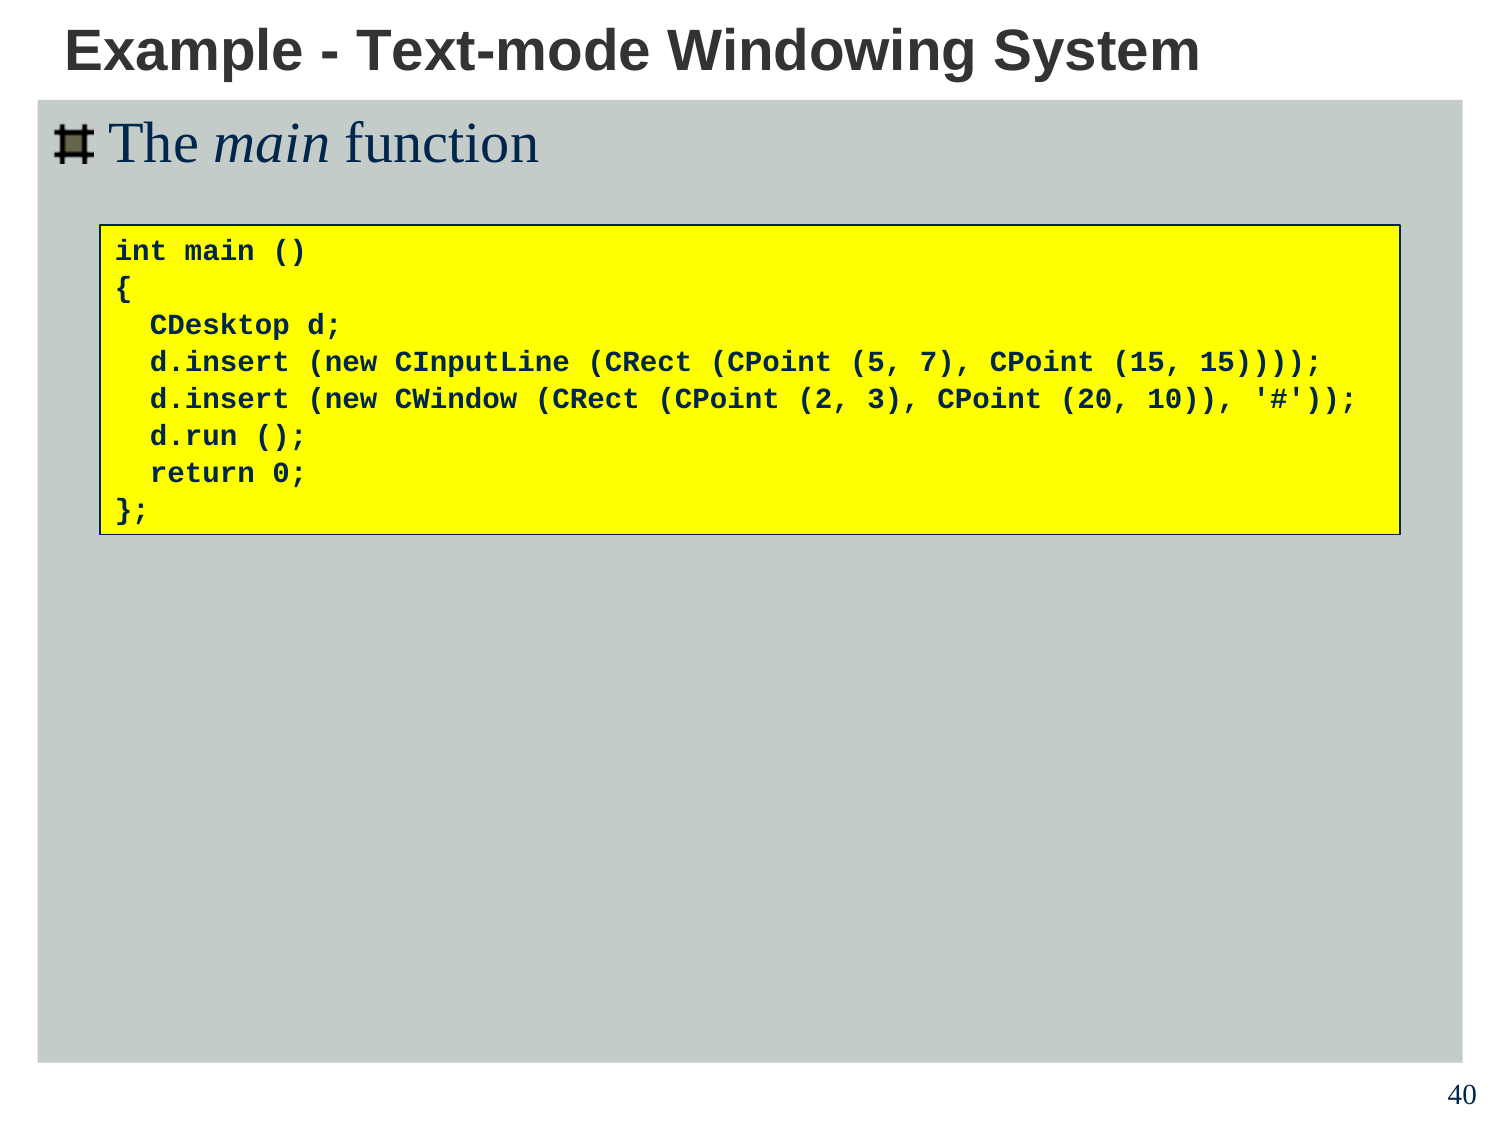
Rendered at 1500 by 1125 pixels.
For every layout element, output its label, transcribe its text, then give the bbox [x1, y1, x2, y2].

title Example - Text-mode Windowing System [50, 0, 1450, 91]
list The main function [37, 99, 1463, 1063]
text_box int main () { CDesktop d; d.insert (new CInputLine (CRect (CPoint (5, 7), CPoint (15, 15)))); d.insert (new CWindow (CRect (CPoint (2, 3), CPoint (20, 10)), '#')); d.run (); return 0; }; [99, 224, 1401, 537]
